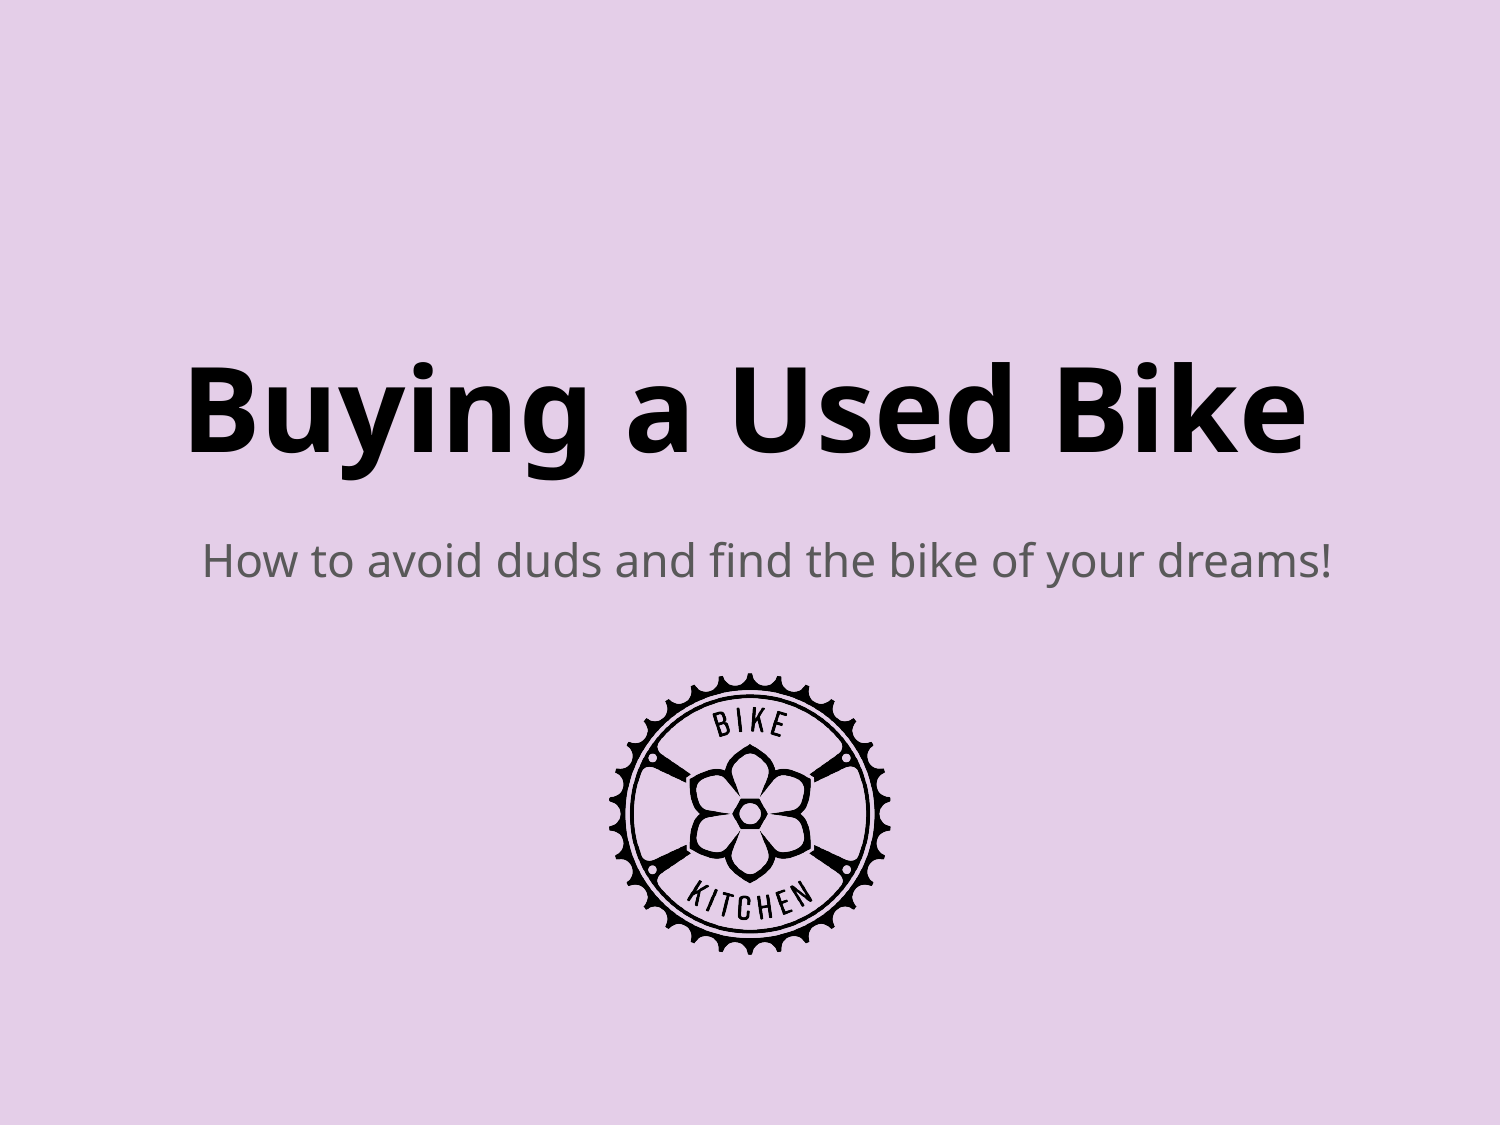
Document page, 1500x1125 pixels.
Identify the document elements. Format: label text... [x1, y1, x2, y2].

picture [609, 673, 891, 955]
title Buying a Used Bike [46, 310, 1445, 503]
subtitle How to avoid duds and find the bike of your dreams! [68, 513, 1466, 644]
